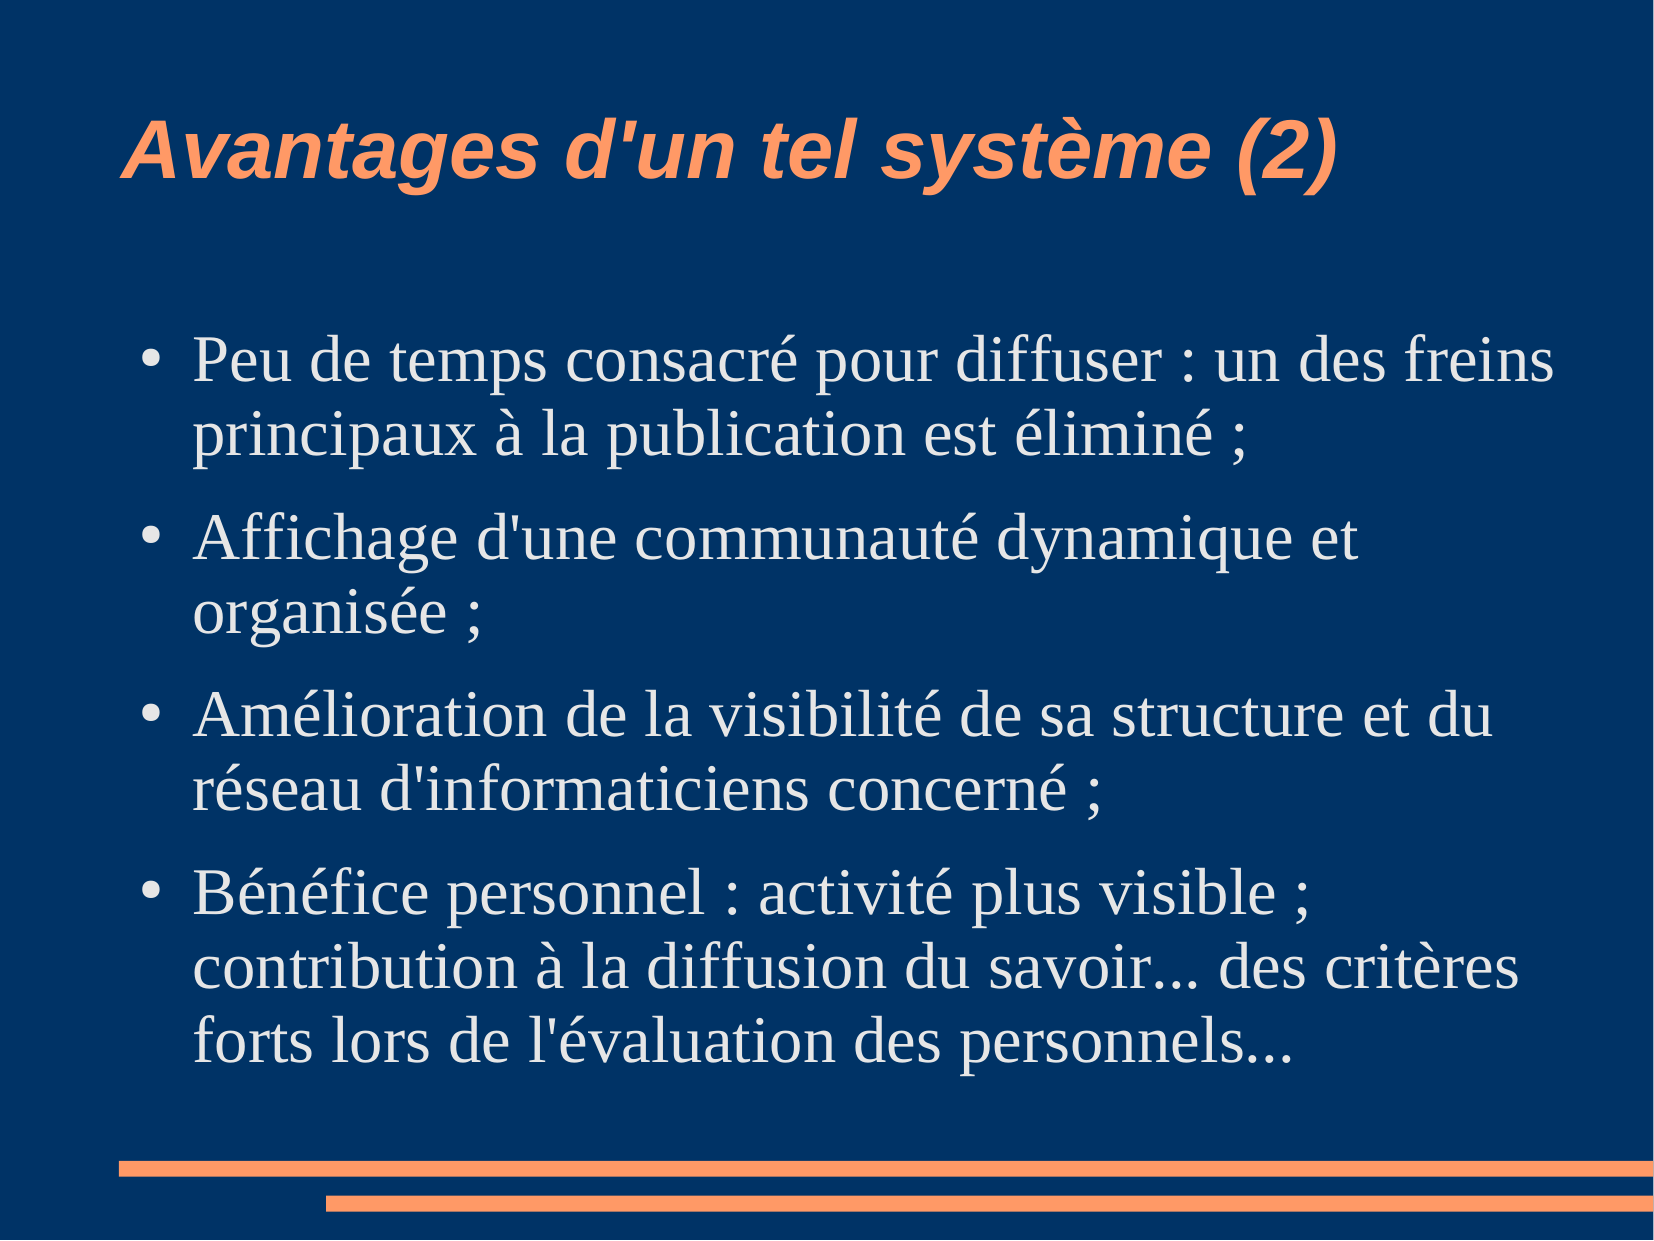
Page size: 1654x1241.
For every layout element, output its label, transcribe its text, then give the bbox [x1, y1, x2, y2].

list Peu de temps consacré pour diffuser : un des freins principaux à la publication est éliminé ; Affichage d'une communauté dynamique et organisée ; Amélioration de la visibilité de sa structure et du réseau d'informaticiens concerné ; Bénéfice personnel : activité plus visible ; contribution à la diffusion du savoir... des critères forts lors de l'évaluation des personnels... [121, 322, 1561, 1126]
title Avantages d'un tel système (2) [121, 53, 1534, 246]
